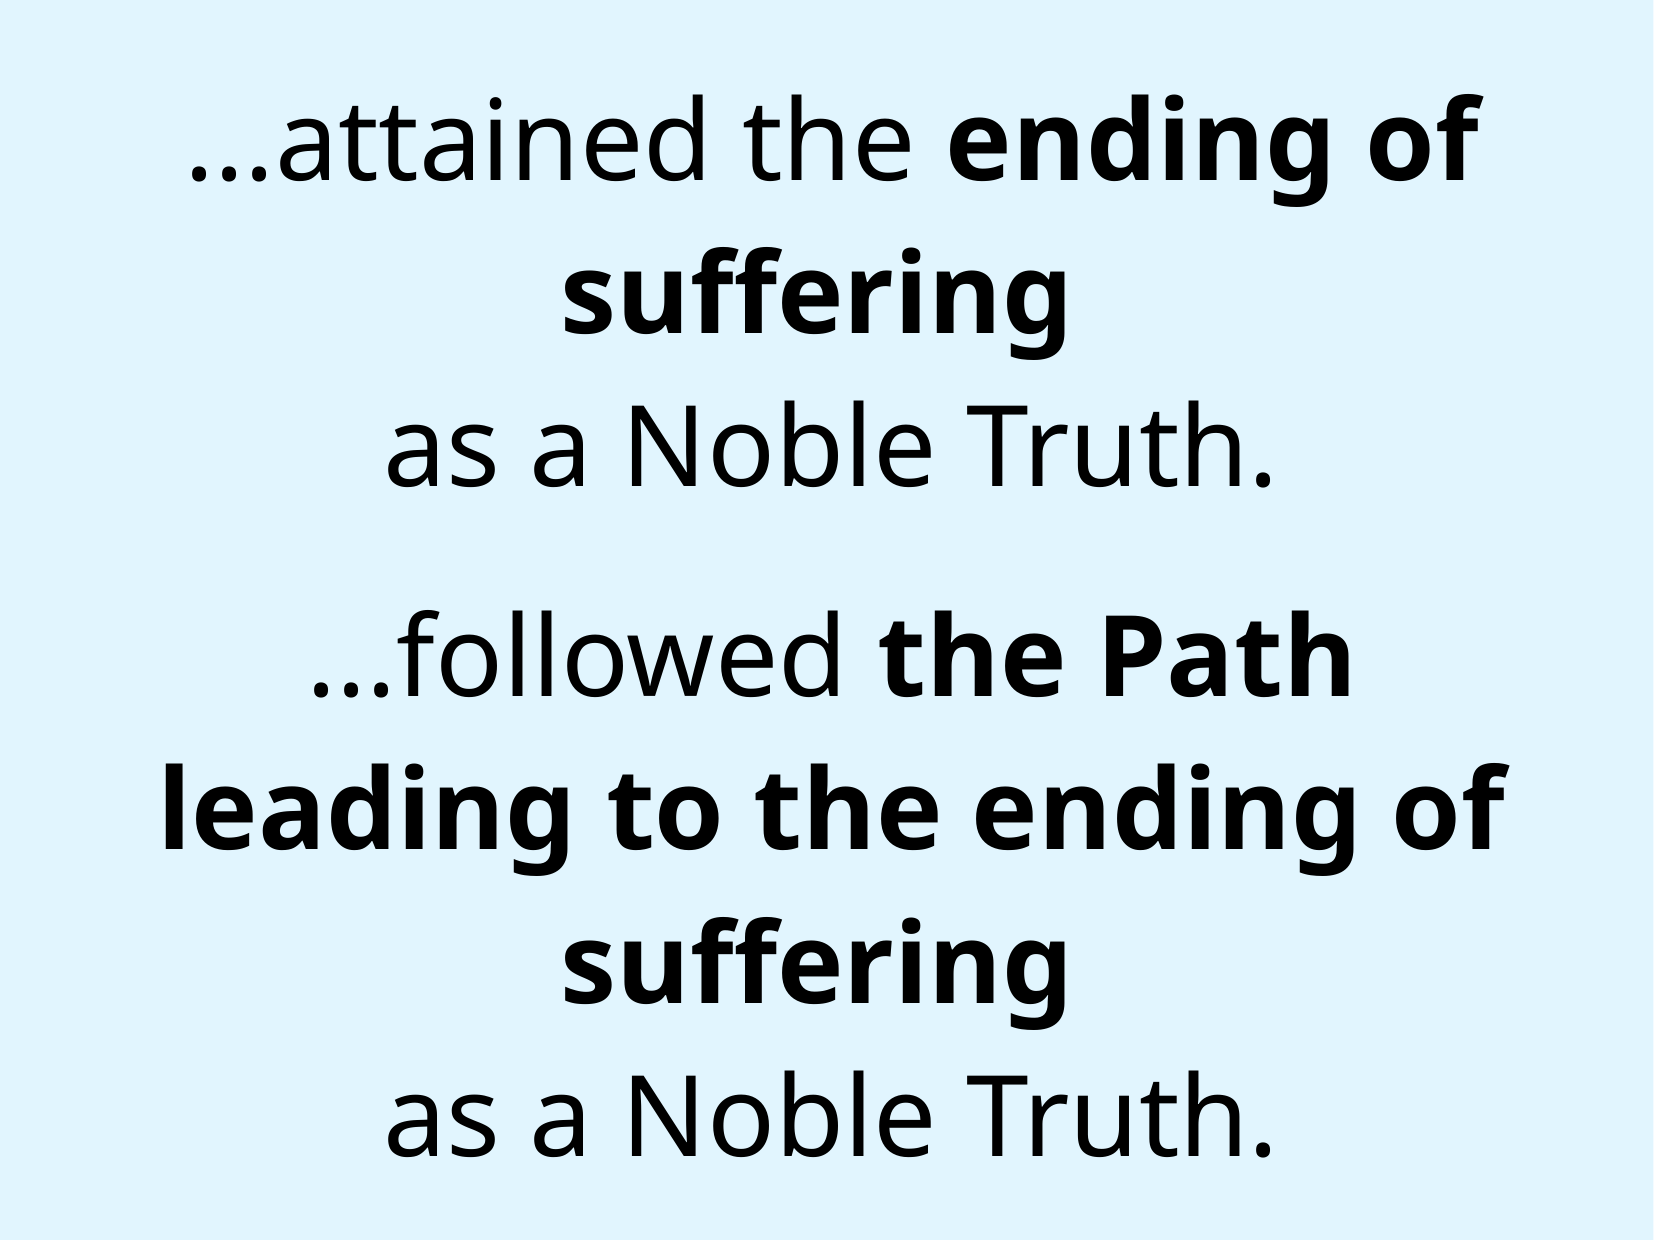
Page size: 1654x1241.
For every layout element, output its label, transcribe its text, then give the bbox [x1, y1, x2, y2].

subtitle ...attained the ending of suffering as a Noble Truth. ...followed the Path leading to the ending of suffering as a Noble Truth. [45, 1, 1618, 1241]
